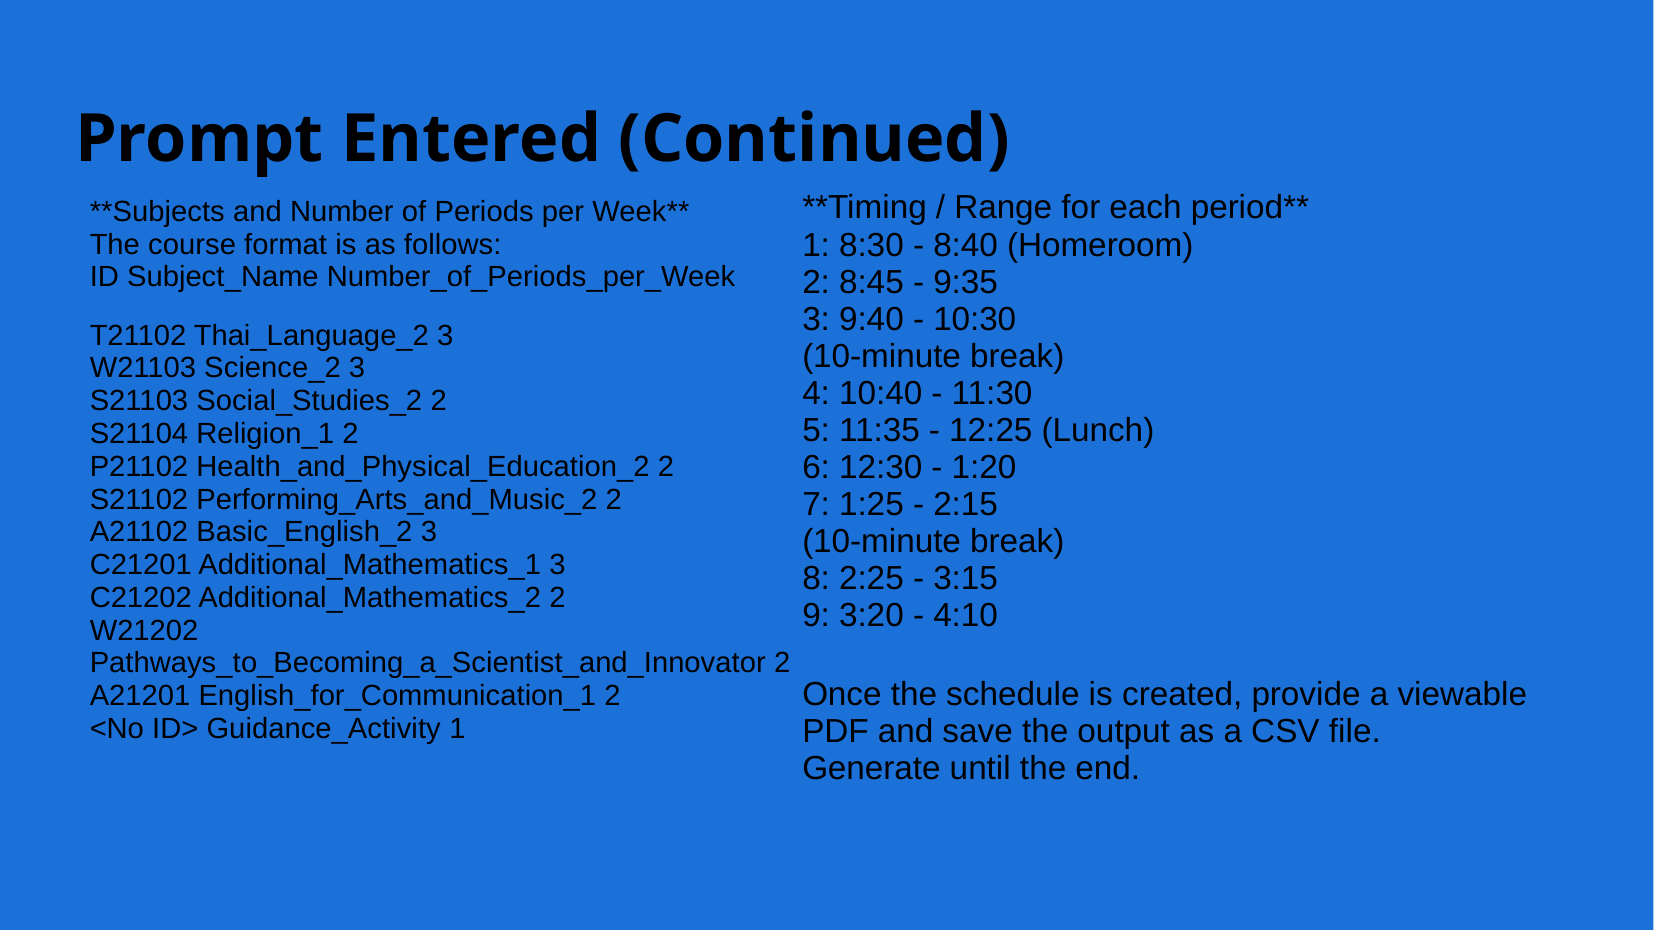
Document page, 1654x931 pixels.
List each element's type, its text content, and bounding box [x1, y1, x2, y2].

text_box **Timing / Range for each period** 1: 8:30 - 8:40 (Homeroom) 2: 8:45 - 9:35 3: 9:40 - 10:30 (10-minute break) 4: 10:40 - 11:30 5: 11:35 - 12:25 (Lunch) 6: 12:30 - 1:20 7: 1:25 - 2:15 (10-minute break) 8: 2:25 - 3:15 9: 3:20 - 4:10 Once the schedule is created, provide a viewable PDF and save the output as a CSV file. Generate until the end. [787, 181, 1576, 794]
title Prompt Entered (Continued) [75, 88, 1564, 182]
text_box **Subjects and Number of Periods per Week** The course format is as follows: ID Subject_Name Number_of_Periods_per_Week T21102 Thai_Language_2 3 W21103 Science_2 3 S21103 Social_Studies_2 2 S21104 Religion_1 2 P21102 Health_and_Physical_Education_2 2 S21102 Performing_Arts_and_Music_2 2 A21102 Basic_English_2 3 C21201 Additional_Mathematics_1 3 C21202 Additional_Mathematics_2 2 W21202 Pathways_to_Becoming_a_Scientist_and_Innovator 2 A21201 English_for_Communication_1 2 <No ID> Guidance_Activity 1 [75, 187, 826, 931]
